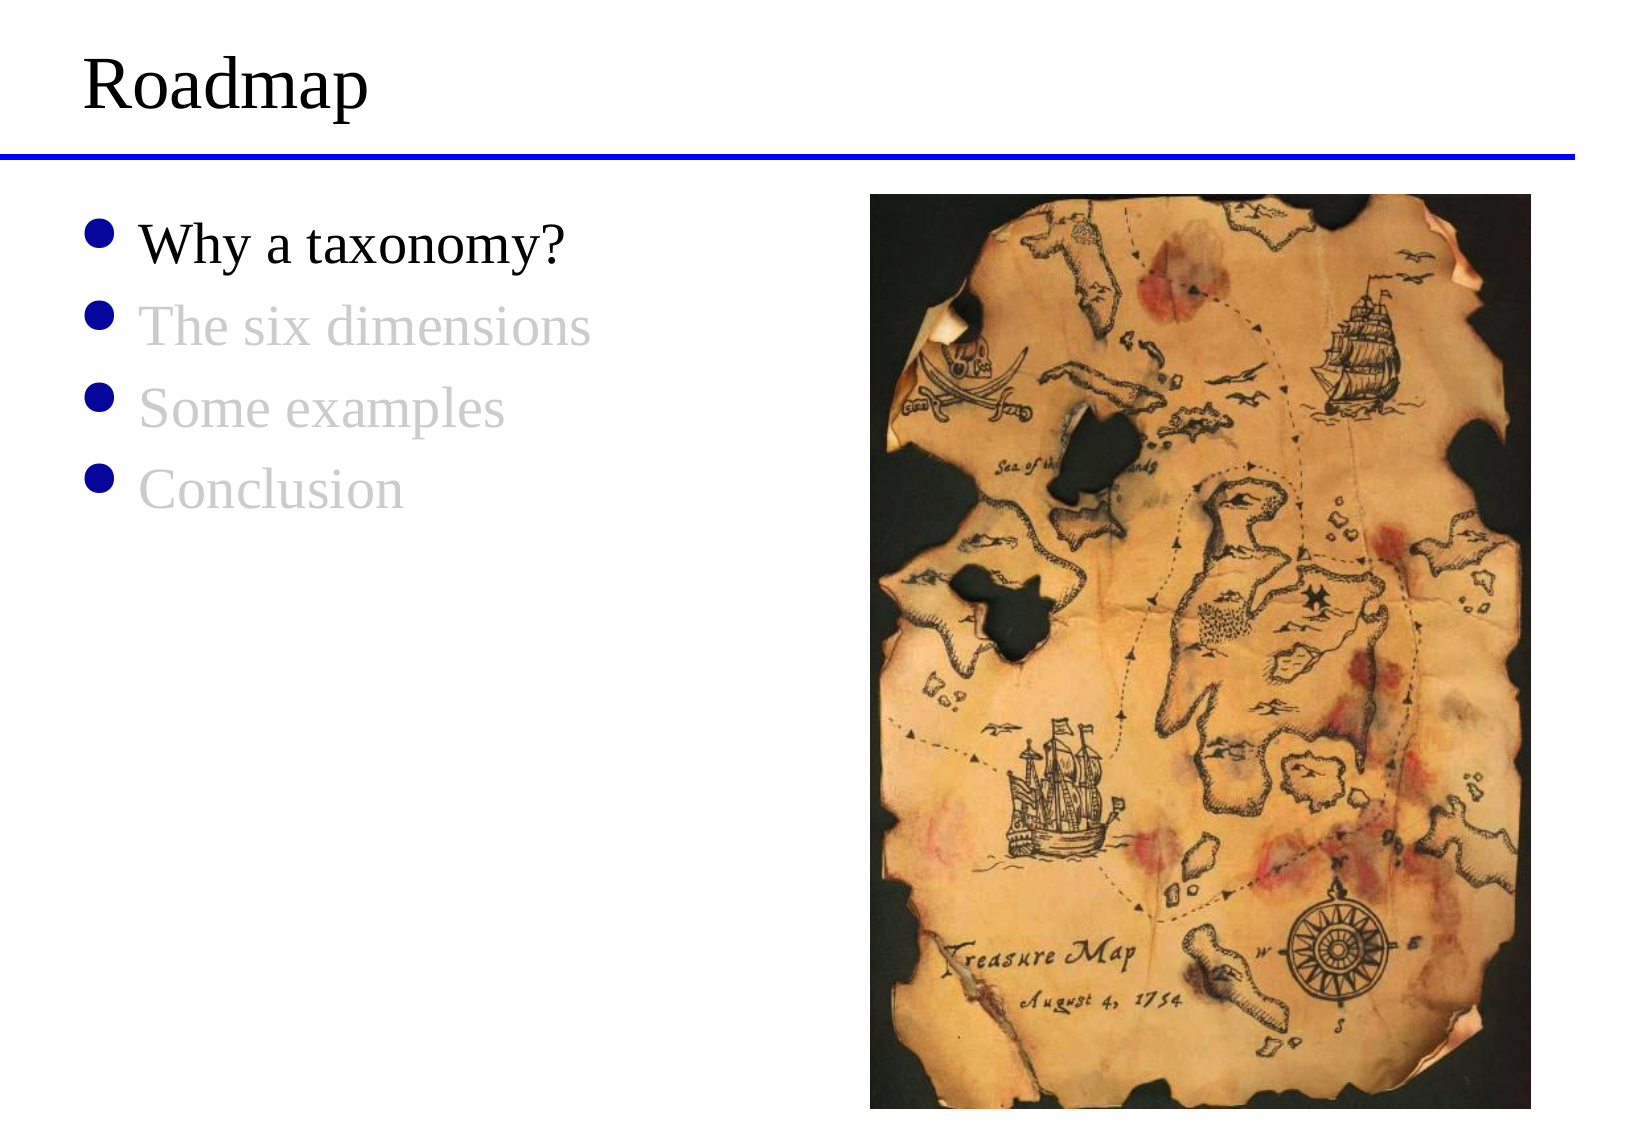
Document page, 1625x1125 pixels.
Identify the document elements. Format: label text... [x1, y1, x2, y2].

list Why a taxonomy? The six dimensions Some examples Conclusion [67, 198, 870, 1061]
title Roadmap [67, 27, 1544, 131]
picture [870, 194, 1531, 1109]
